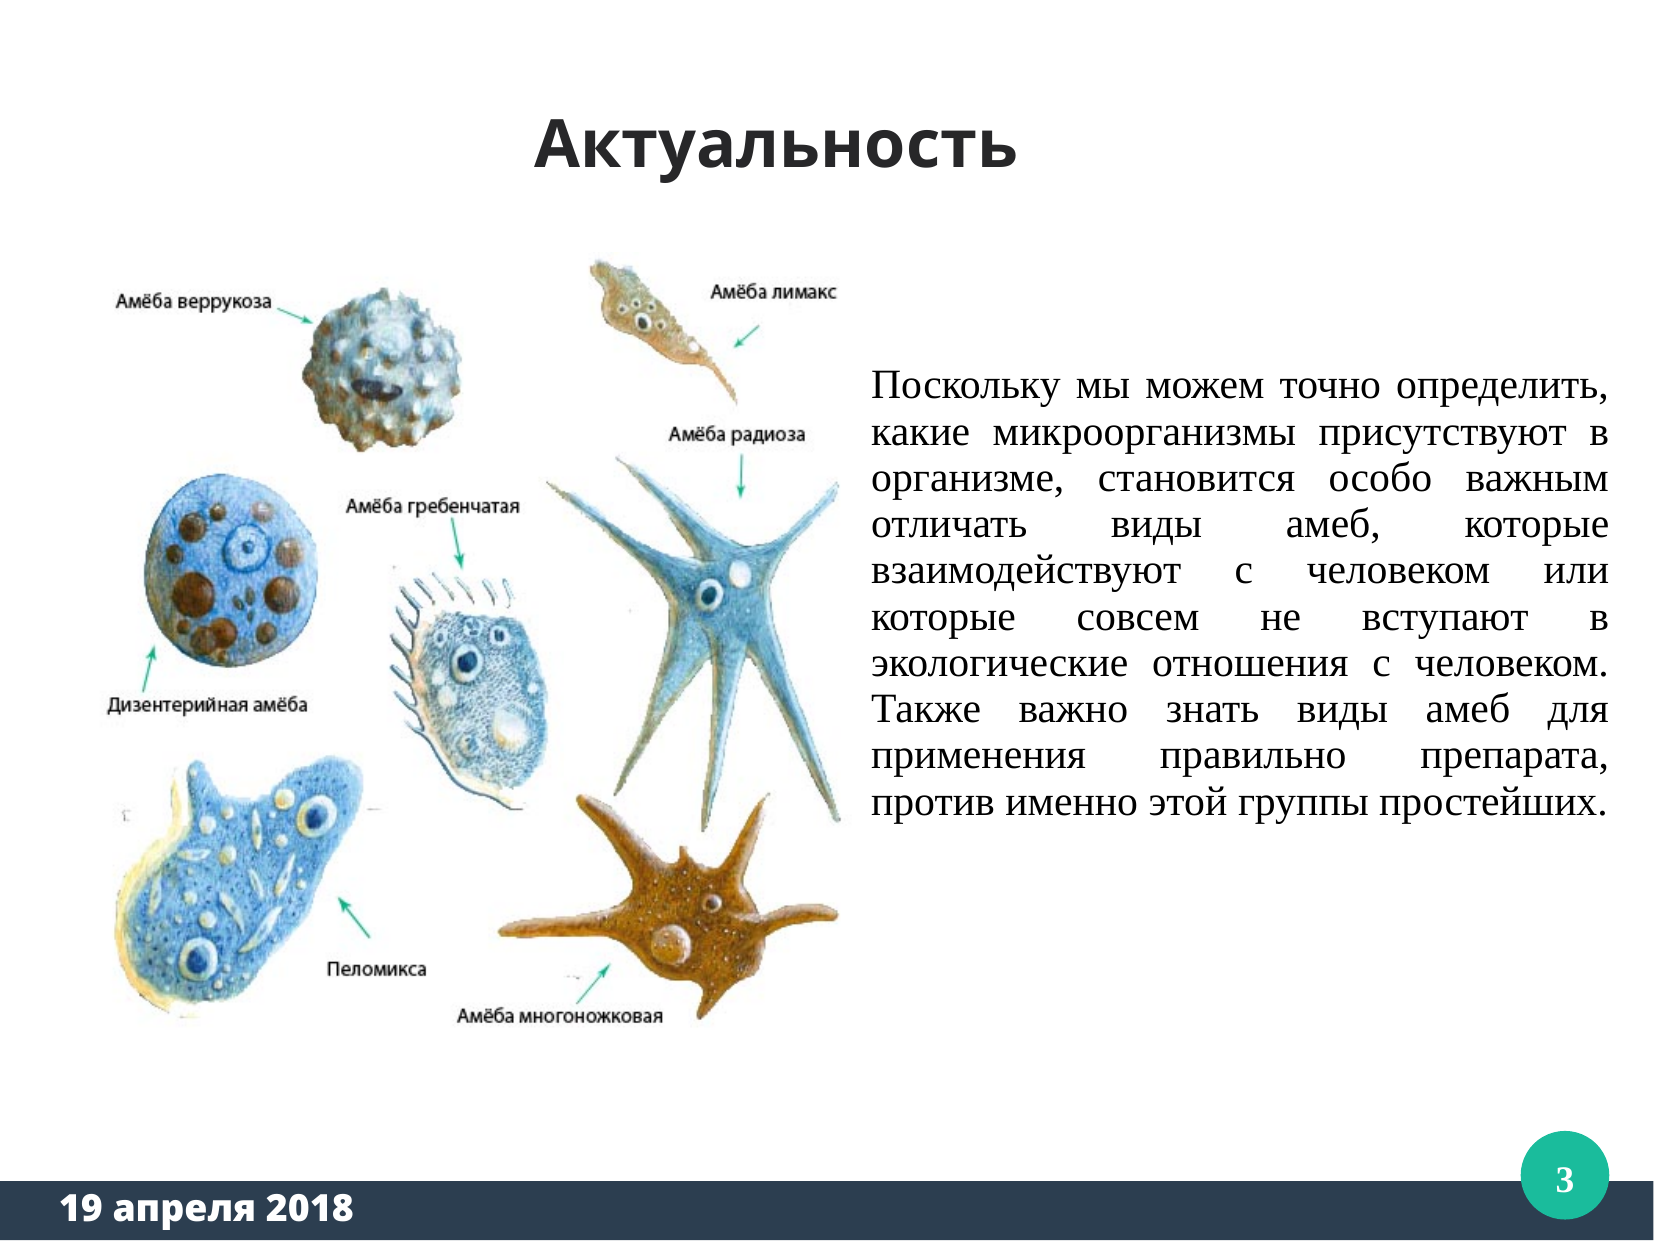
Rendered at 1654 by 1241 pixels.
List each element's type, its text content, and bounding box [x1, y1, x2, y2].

text_box Актуальность [519, 88, 1188, 237]
text_box Поскольку мы можем точно определить, какие микроорганизмы присутствуют в организме, становится особо важным отличать виды амеб, которые взаимодействуют с человеком или которые совсем не вступают в экологические отношения с человеком. Также важно знать виды амеб для применения правильно препарата, против именно этой группы простейших. [856, 354, 1625, 903]
picture [88, 252, 855, 1034]
text_box 3 [1505, 1151, 1625, 1211]
